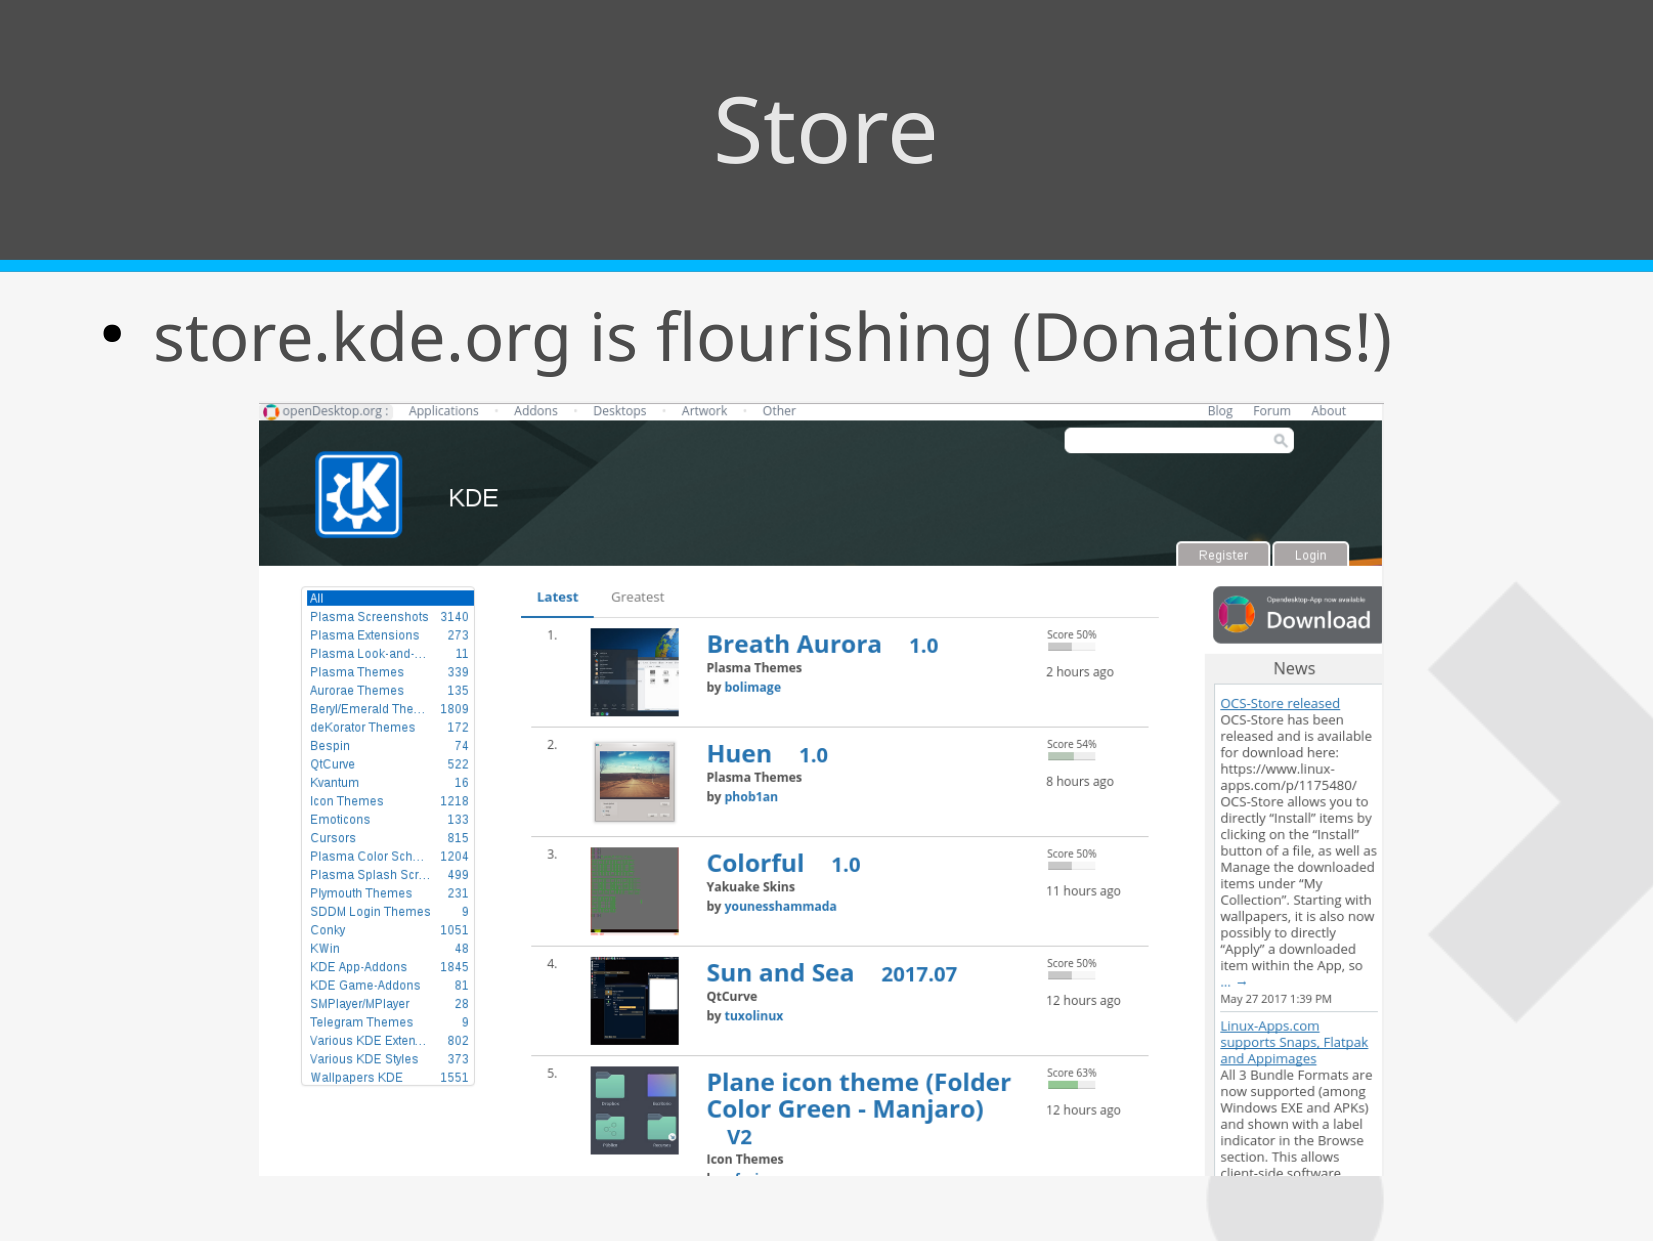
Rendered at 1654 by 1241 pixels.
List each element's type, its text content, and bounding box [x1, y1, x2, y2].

list store.kde.org is flourishing (Donations!) [82, 290, 1538, 780]
picture [259, 401, 1654, 1241]
title Store [82, 21, 1571, 236]
